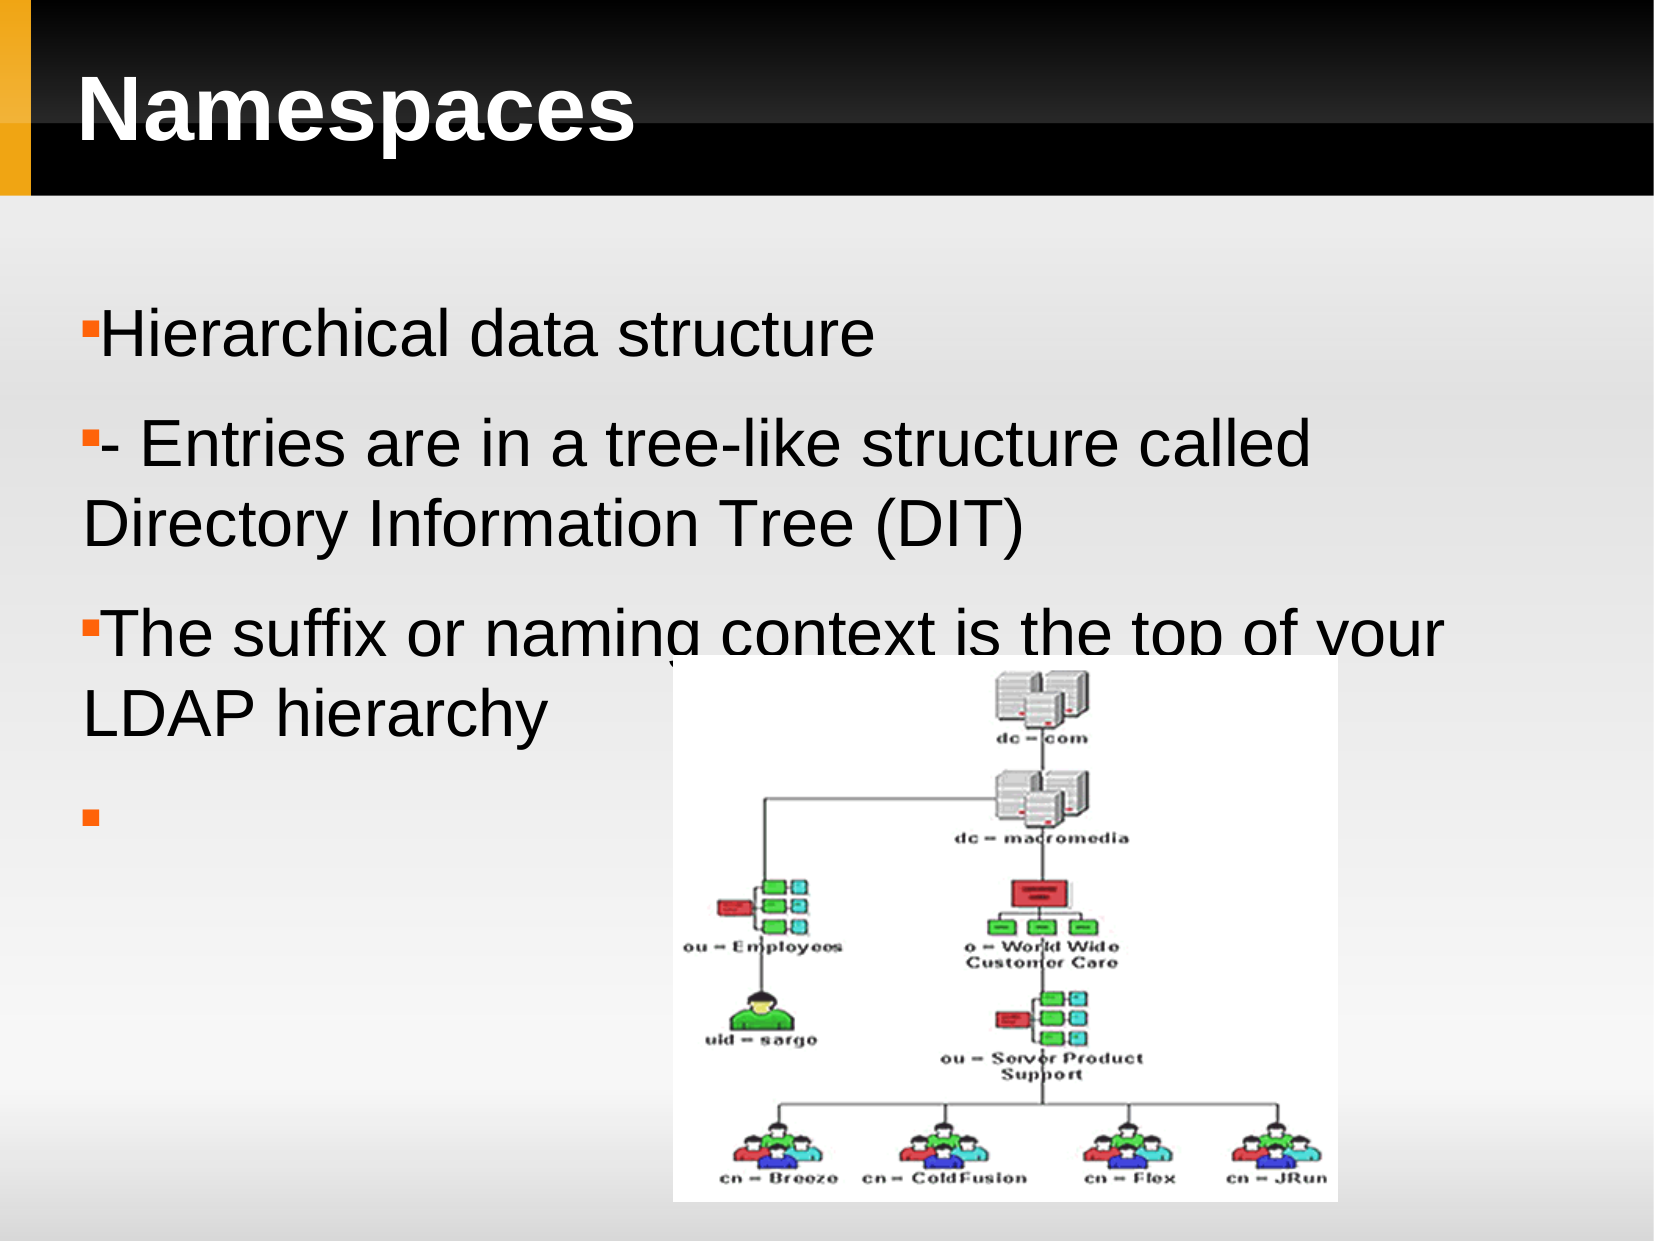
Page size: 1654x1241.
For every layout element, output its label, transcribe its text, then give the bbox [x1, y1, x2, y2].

title Namespaces [76, 7, 1565, 200]
picture [673, 655, 1338, 1203]
list Hierarchical data structure - Entries are in a tree-like structure called Directory Information Tree (DIT) The suffix or naming context is the top of your LDAP hierarchy [82, 290, 1571, 828]
